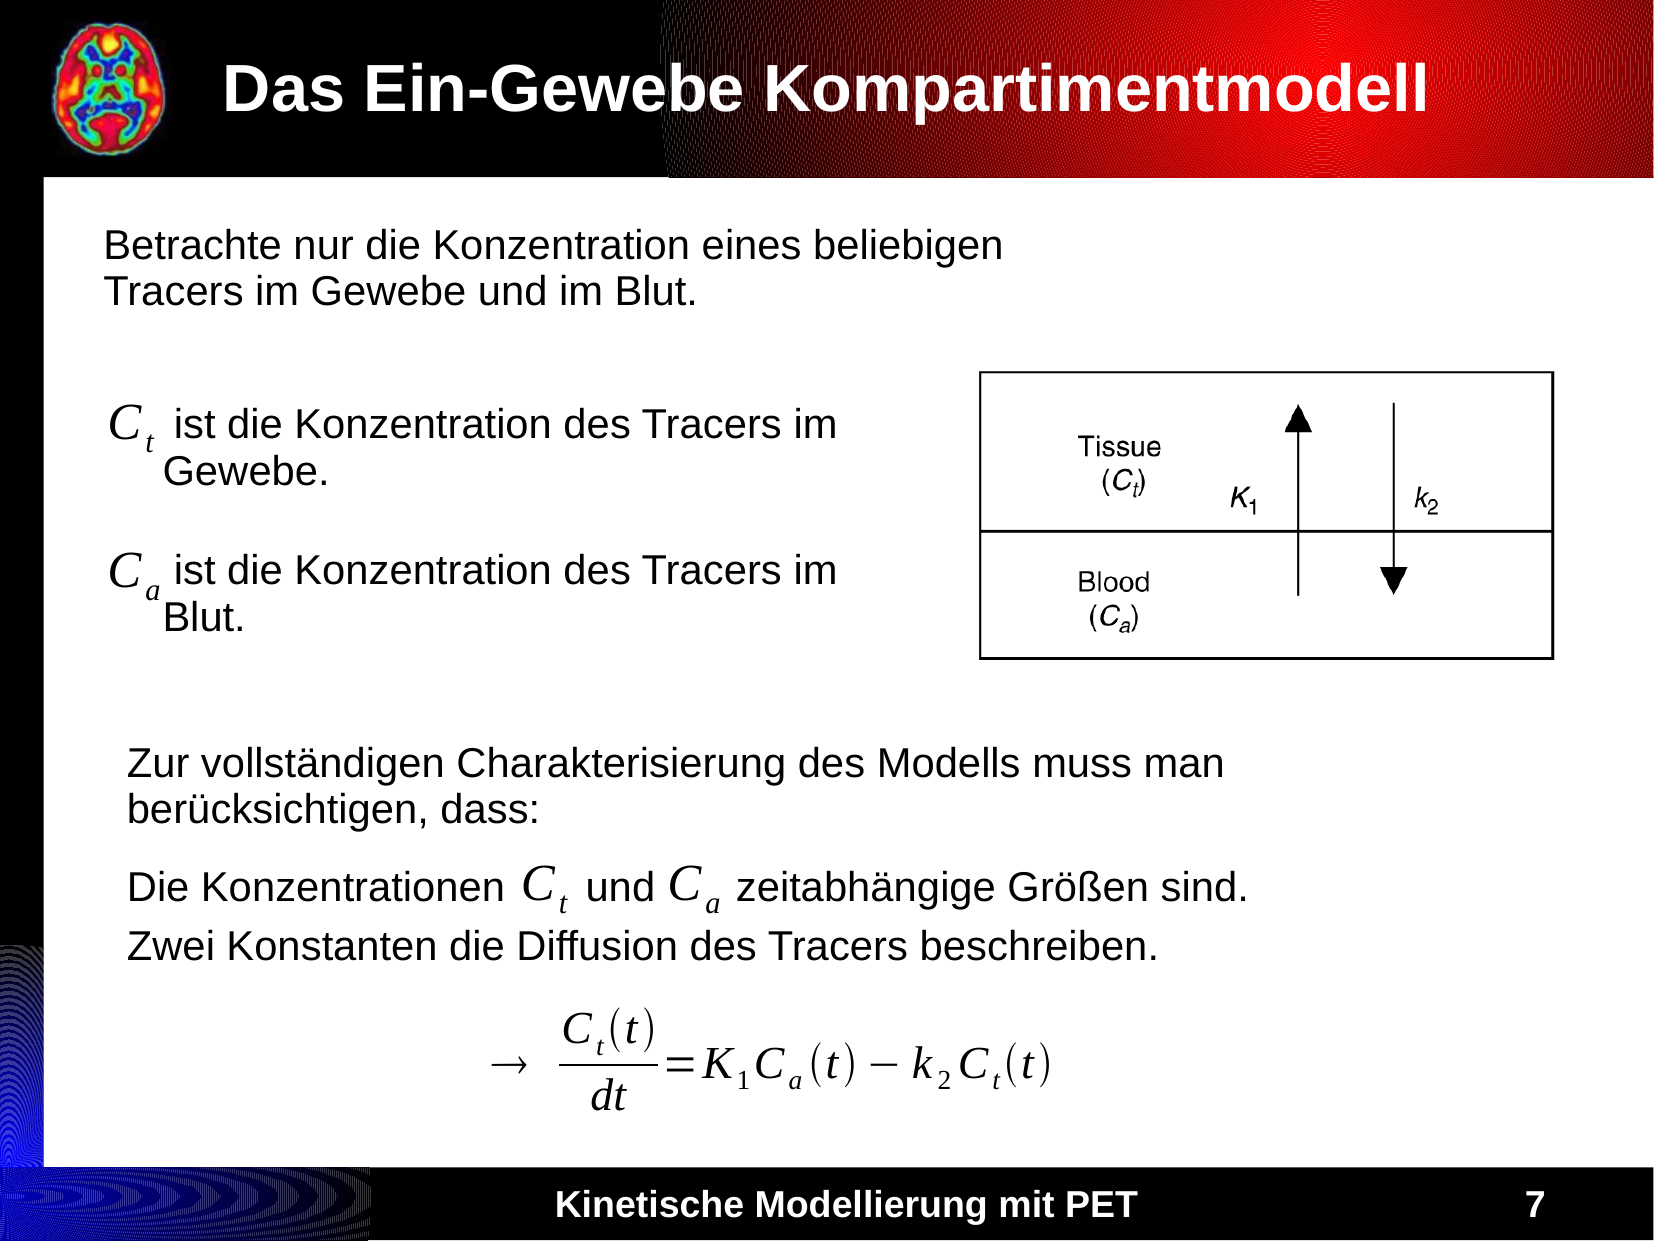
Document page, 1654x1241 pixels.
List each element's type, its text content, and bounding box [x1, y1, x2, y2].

text_box Zur vollständigen Charakterisierung des Modells muss man berücksichtigen, dass: [112, 732, 1548, 841]
text_box Kinetische Modellierung mit PET [512, 1176, 1182, 1235]
chart [478, 1003, 1064, 1123]
text_box ist die Konzentration des Tracers im Blut. [147, 539, 945, 648]
picture [944, 348, 1579, 674]
chart [94, 541, 173, 609]
text_box [1539, 0, 1654, 178]
text_box Zwei Konstanten die Diffusion des Tracers beschreiben. [112, 915, 1205, 977]
chart [508, 854, 579, 922]
chart [94, 393, 166, 461]
text_box Die Konzentrationen und zeitabhängige Größen sind. [733, 856, 1323, 918]
text_box ist die Konzentration des Tracers im Gewebe. [147, 393, 916, 502]
text_box Die Konzentrationen und zeitabhängige Größen sind. [579, 856, 654, 915]
title Das Ein-Gewebe Kompartimentmodell [115, 0, 1539, 178]
chart [654, 854, 733, 922]
text_box 55 [1422, 1176, 1649, 1235]
text_box [0, 0, 1654, 1241]
text_box Betrachte nur die Konzentration eines beliebigen Tracers im Gewebe und im Blut. [88, 214, 1081, 323]
text_box Die Konzentrationen und zeitabhängige Größen sind. [112, 856, 508, 915]
picture [51, 17, 115, 160]
